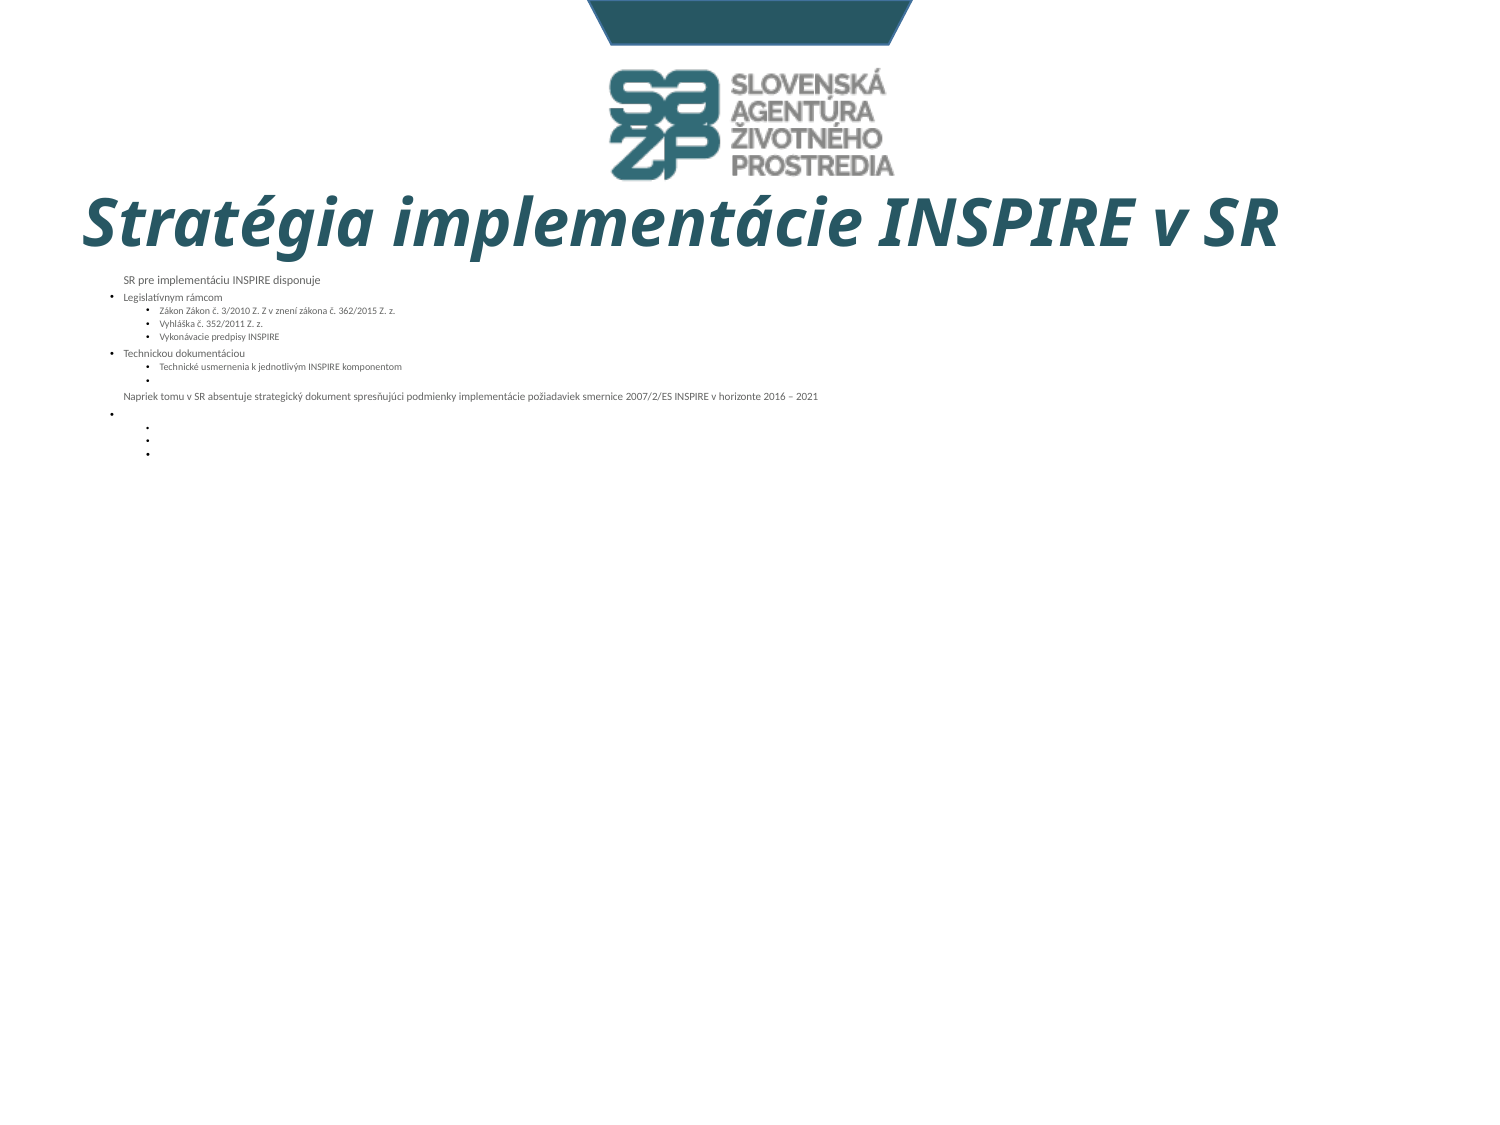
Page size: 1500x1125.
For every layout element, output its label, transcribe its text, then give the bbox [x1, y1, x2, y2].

list SR pre implementáciu INSPIRE disponuje Legislatívnym rámcom Zákon Zákon č. 3/2010 Z. Z v znení zákona č. 362/2015 Z. z. Vyhláška č. 352/2011 Z. z. Vykonávacie predpisy INSPIRE Technickou dokumentáciou Technické usmernenia k jednotlivým INSPIRE komponentom Napriek tomu v SR absentuje strategický dokument spresňujúci podmienky implementácie požiadaviek smernice 2007/2/ES INSPIRE v horizonte 2016 – 2021 [95, 266, 1418, 415]
text_box [588, 0, 912, 44]
title Stratégia implementácie INSPIRE v SR [67, 181, 1500, 264]
picture [588, 44, 922, 181]
